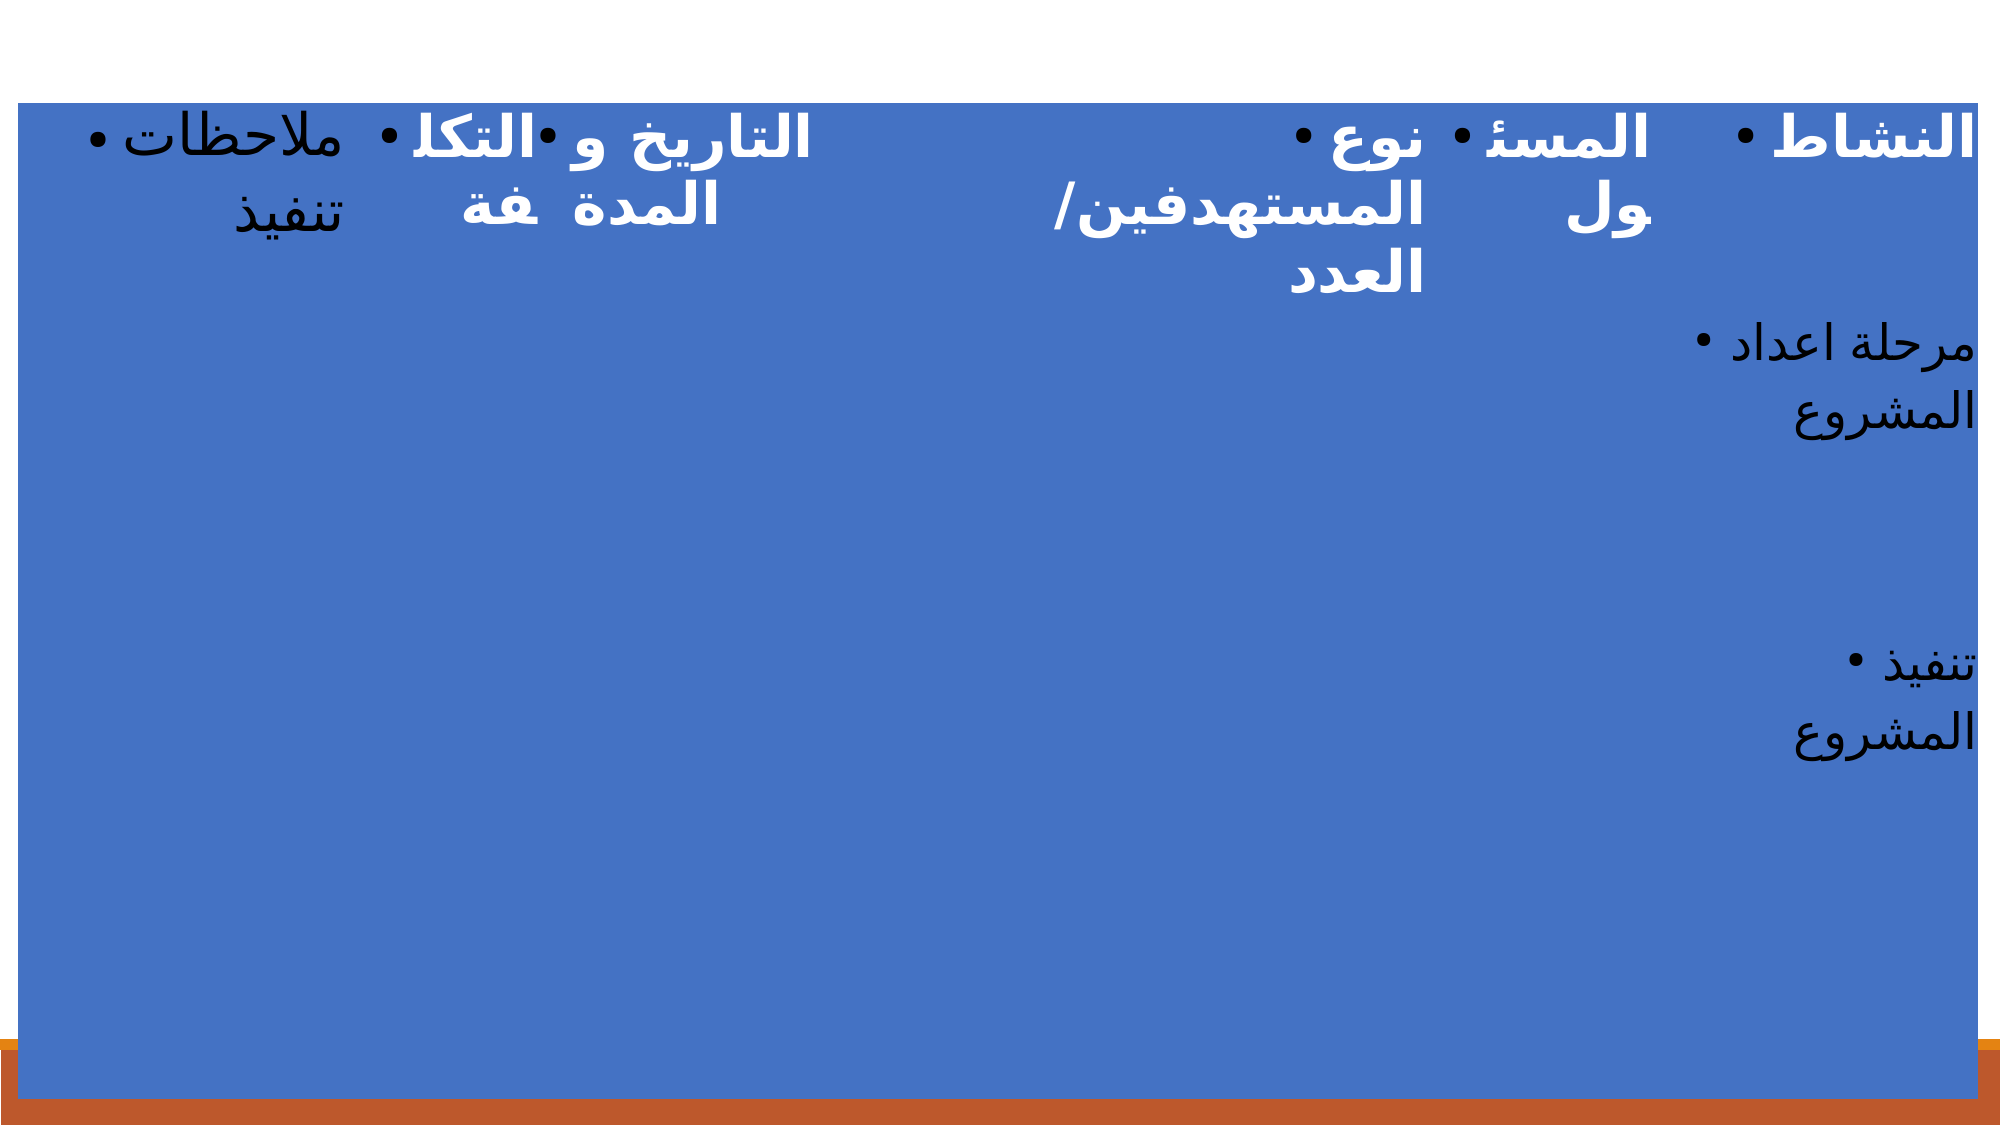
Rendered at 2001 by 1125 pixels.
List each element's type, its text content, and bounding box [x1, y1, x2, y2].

table_cell مرحلة اعداد المشروع [1651, 307, 1978, 470]
table_cell [1651, 785, 1978, 942]
table_cell [538, 942, 918, 1099]
table_cell [1651, 470, 1978, 627]
table_cell [345, 785, 538, 942]
table_cell [1427, 785, 1651, 942]
table_cell [345, 307, 538, 470]
table_cell [345, 942, 538, 1099]
table_cell [18, 627, 345, 785]
table_header المسئول [1427, 103, 1651, 307]
table_cell [918, 307, 1427, 470]
table_header نوع المستهدفين/ العدد [918, 103, 1427, 307]
table_cell [18, 470, 345, 627]
table_cell [538, 785, 918, 942]
table_cell [538, 307, 918, 470]
table_cell [18, 942, 345, 1099]
table_cell [1651, 942, 1978, 1099]
table_header التاريخ و المدة [538, 103, 918, 307]
table_cell [918, 785, 1427, 942]
table_cell [18, 307, 345, 470]
table_cell [1427, 307, 1651, 470]
table_cell [1427, 627, 1651, 785]
table_cell [918, 942, 1427, 1099]
table_cell [538, 627, 918, 785]
table_header ملاحظات تنفيذ [18, 103, 345, 307]
table_cell [1427, 942, 1651, 1099]
table_cell تنفيذ المشروع [1651, 627, 1978, 785]
table_header التكلفة [345, 103, 538, 307]
table_cell [345, 470, 538, 627]
table_header النشاط [1651, 103, 1978, 307]
table_cell [1427, 470, 1651, 627]
table_cell [18, 785, 345, 942]
table_cell [345, 627, 538, 785]
table_cell [538, 470, 918, 627]
table_cell [918, 627, 1427, 785]
table_cell [918, 470, 1427, 627]
